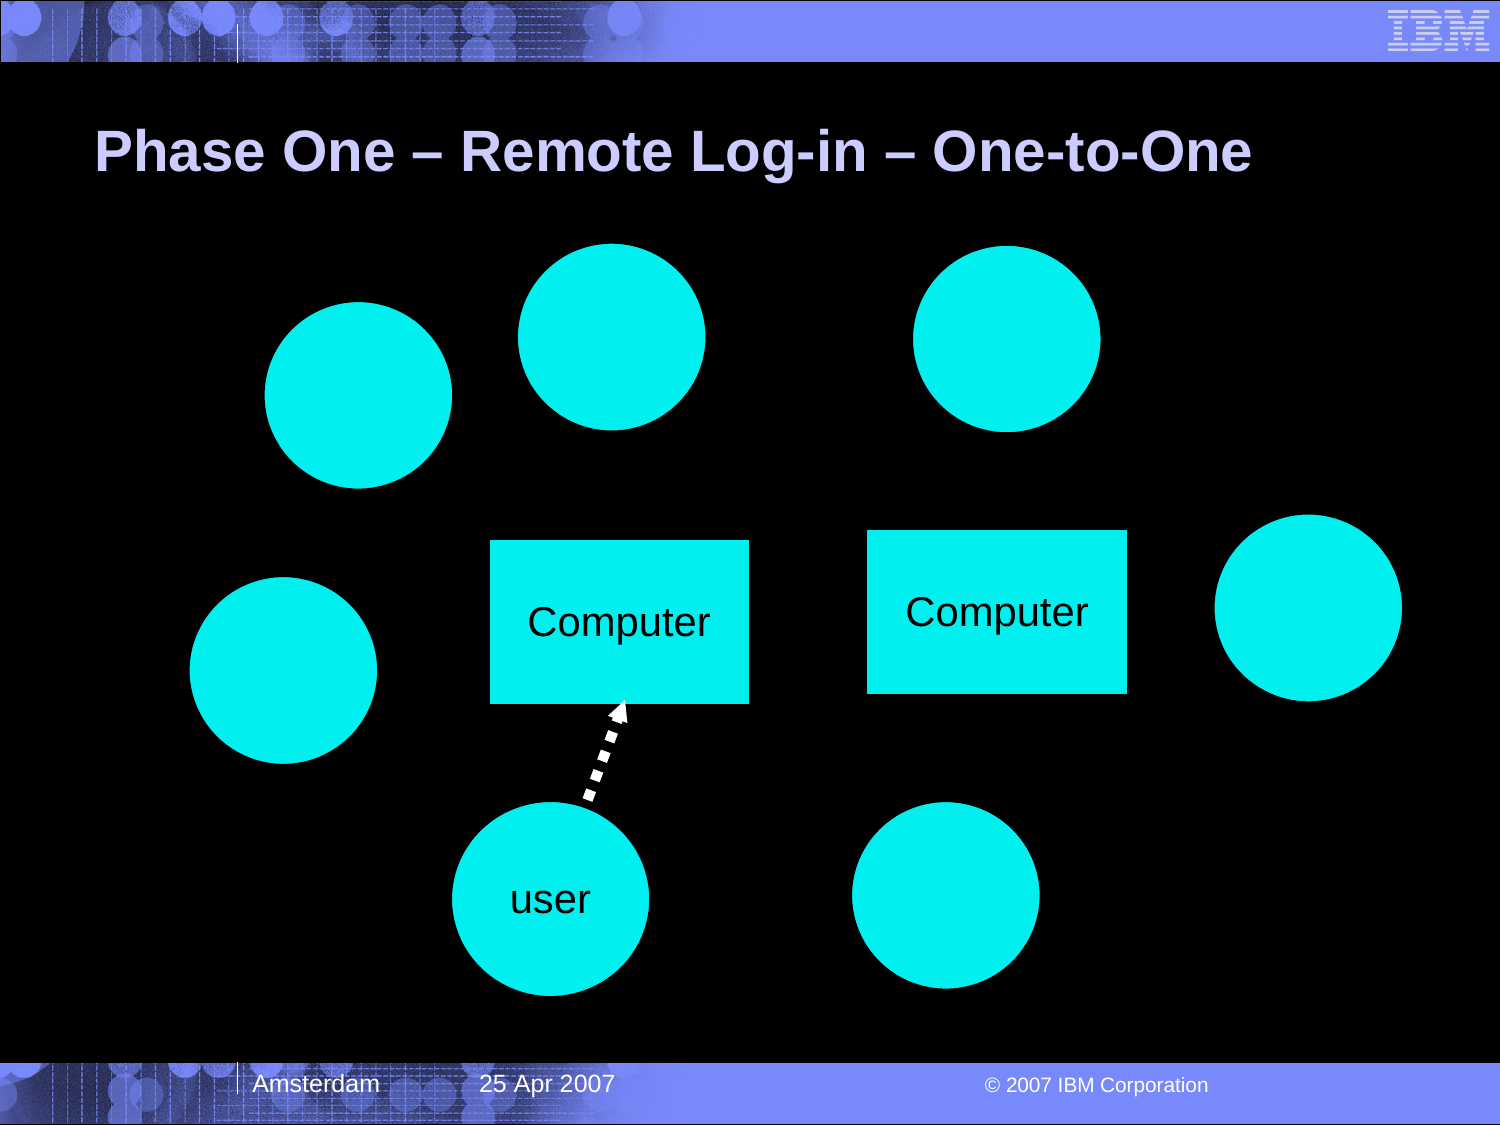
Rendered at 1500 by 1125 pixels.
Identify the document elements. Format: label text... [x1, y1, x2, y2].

text_box Computer [865, 527, 1130, 697]
text_box user [449, 799, 652, 999]
text_box Computer [487, 537, 752, 707]
text_box [1212, 512, 1405, 704]
title Phase One – Remote Log-in – One-to-One [79, 116, 1433, 199]
picture [0, 1063, 1500, 1124]
text_box [910, 243, 1103, 435]
text_box [262, 299, 455, 491]
picture [1, 1, 1500, 62]
text_box [849, 800, 1042, 991]
text_box [515, 241, 708, 433]
text_box [187, 575, 380, 766]
